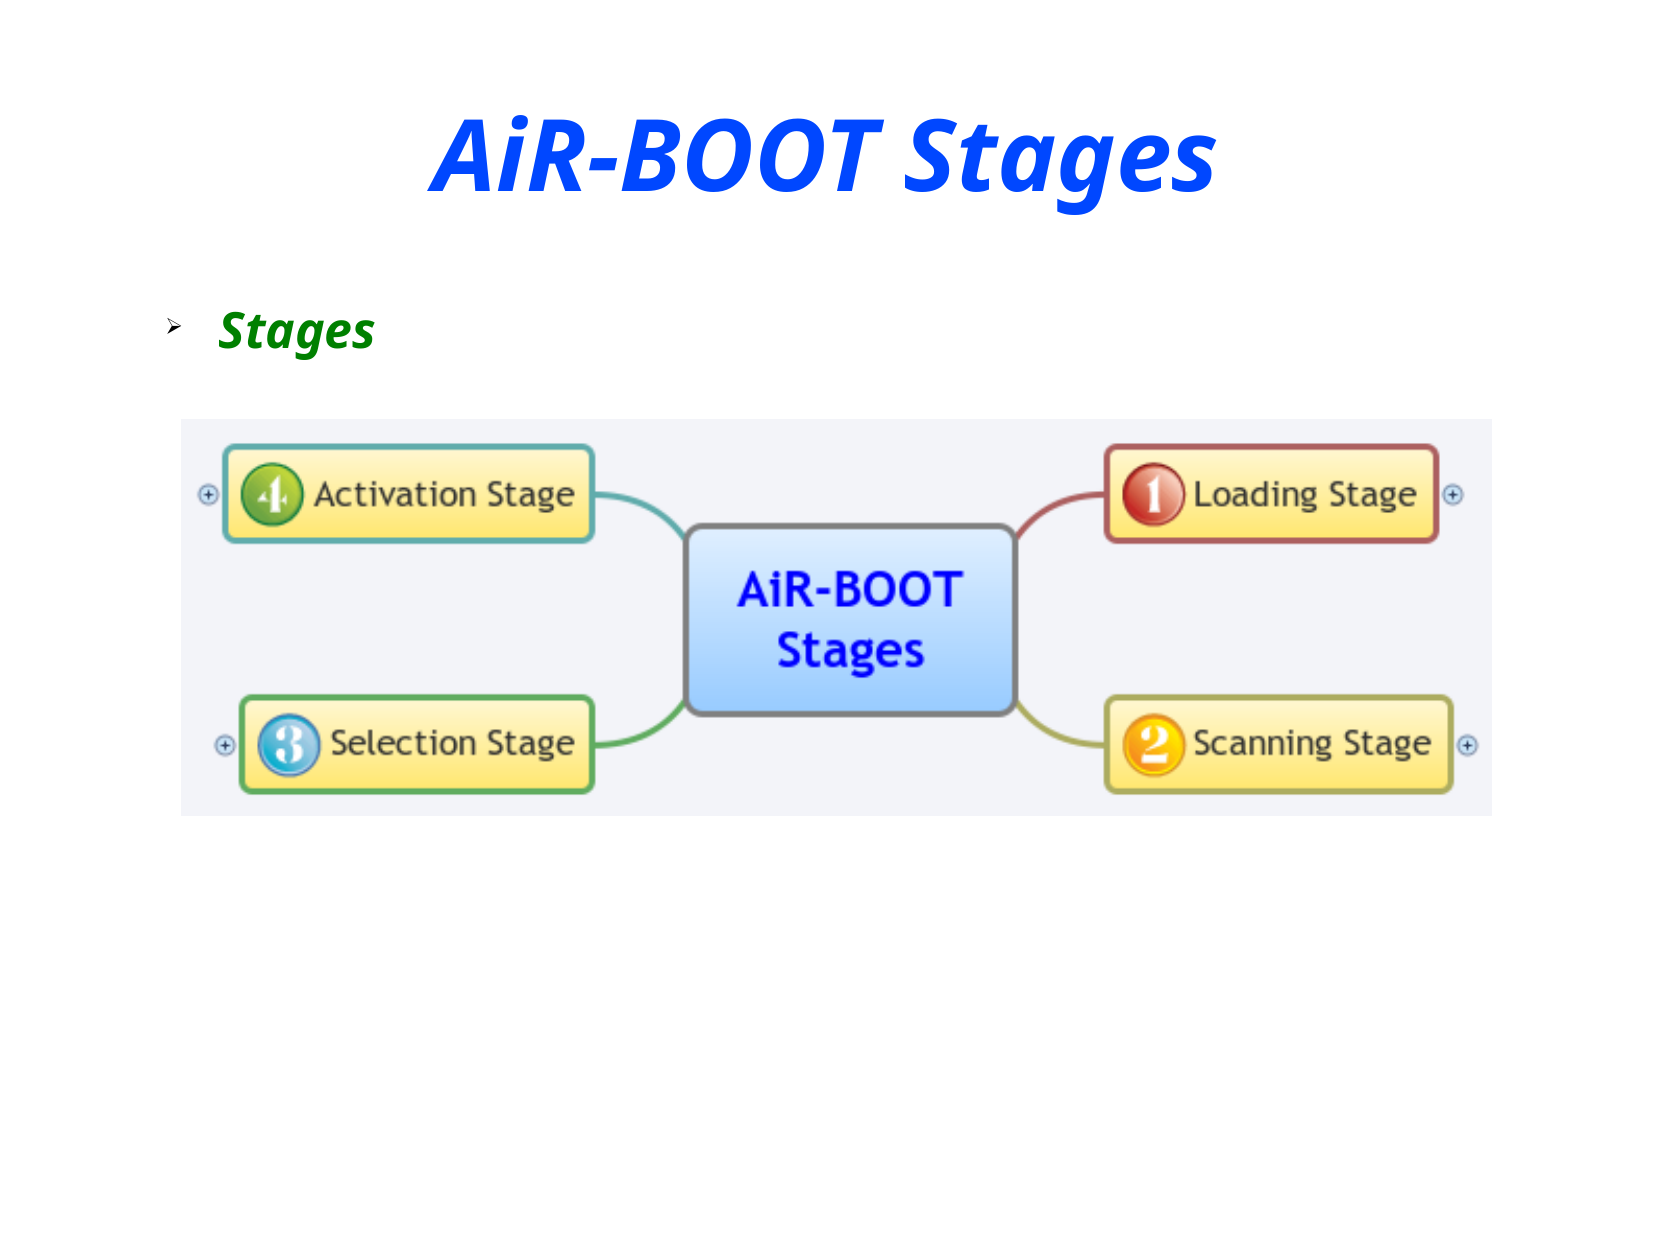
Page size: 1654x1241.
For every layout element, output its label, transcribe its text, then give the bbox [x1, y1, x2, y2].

list Stages [147, 295, 1477, 1123]
title AiR-BOOT Stages [82, 49, 1571, 257]
picture [181, 419, 1492, 816]
